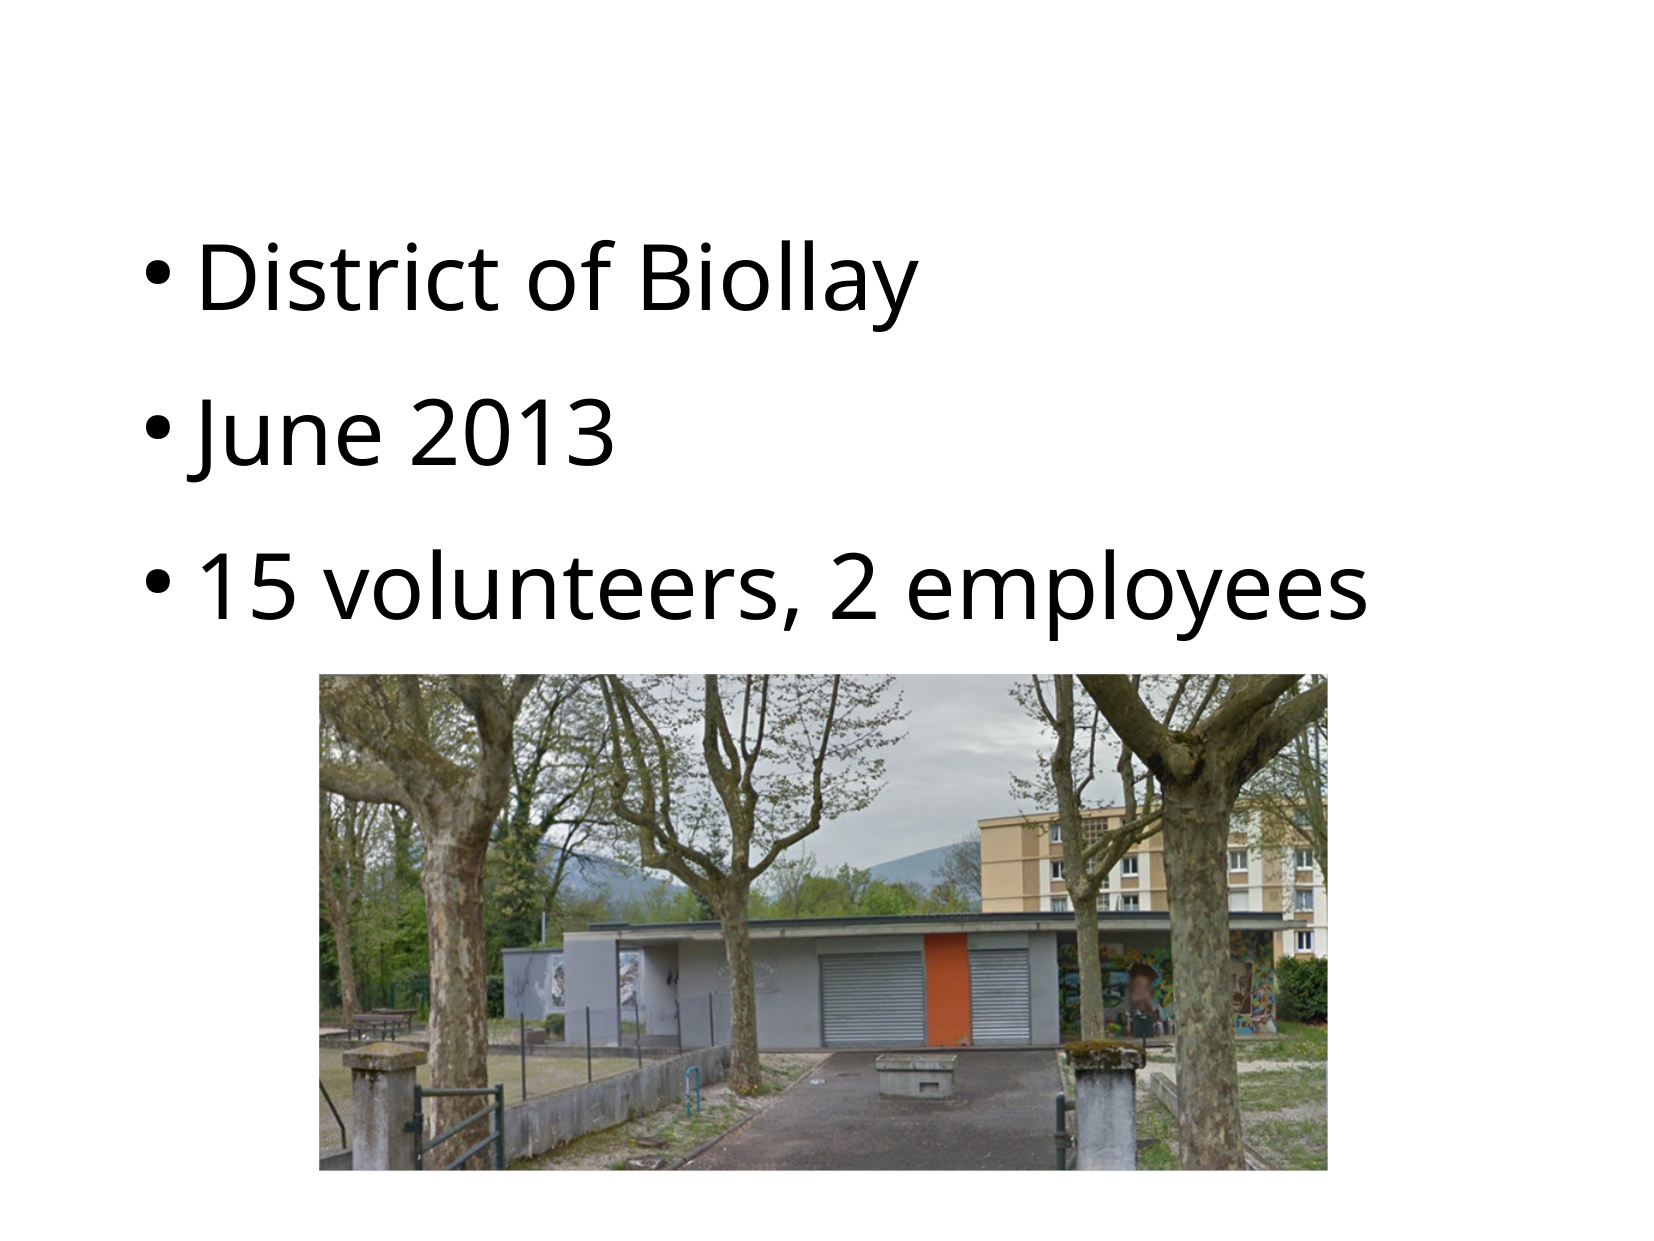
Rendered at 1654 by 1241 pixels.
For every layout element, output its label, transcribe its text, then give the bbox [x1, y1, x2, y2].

list District of Biollay June 2013 15 volunteers, 2 employees [106, 212, 1595, 1032]
picture [318, 673, 1329, 1172]
